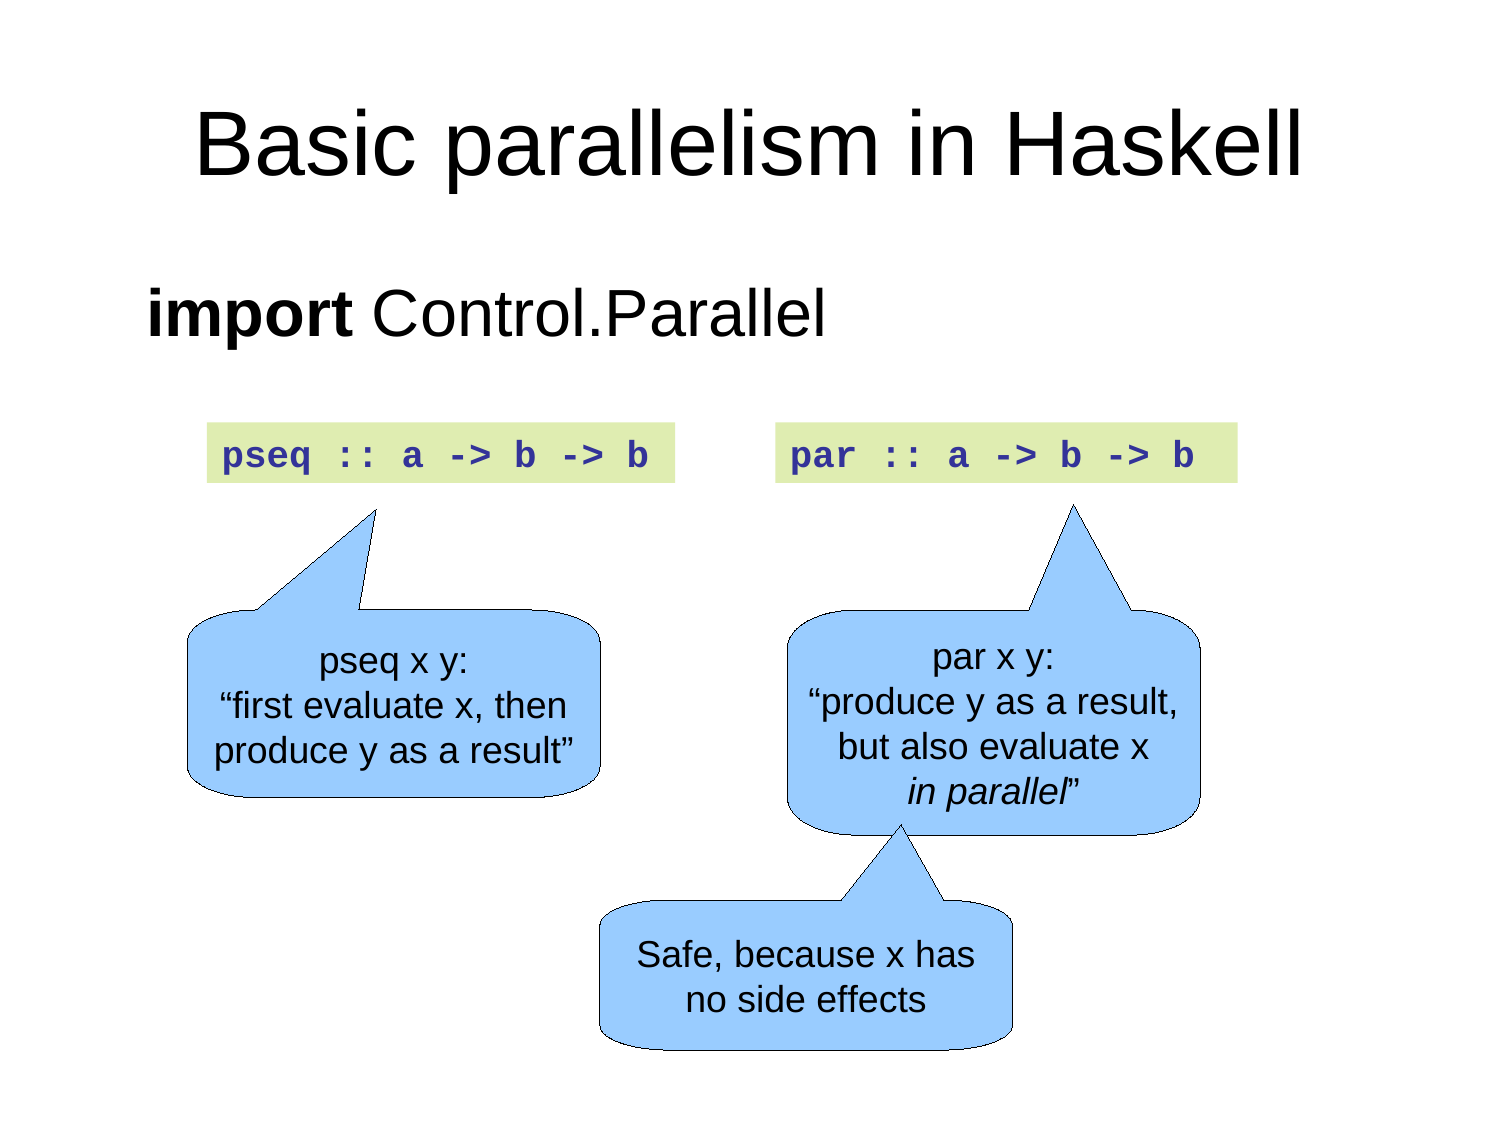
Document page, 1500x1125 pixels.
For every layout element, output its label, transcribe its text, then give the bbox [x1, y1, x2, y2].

text_box Safe, because x has no side effects [599, 824, 1013, 1051]
title Basic parallelism in Haskell [75, 44, 1426, 233]
text_box pseq :: a -> b -> b [206, 422, 676, 483]
text_box pseq x y: “first evaluate x, then produce y as a result” [187, 509, 601, 798]
text_box par :: a -> b -> b [775, 422, 1238, 483]
list import Control.Parallel [75, 262, 1426, 1005]
text_box par x y: “produce y as a result, but also evaluate x in parallel” [787, 504, 1201, 836]
